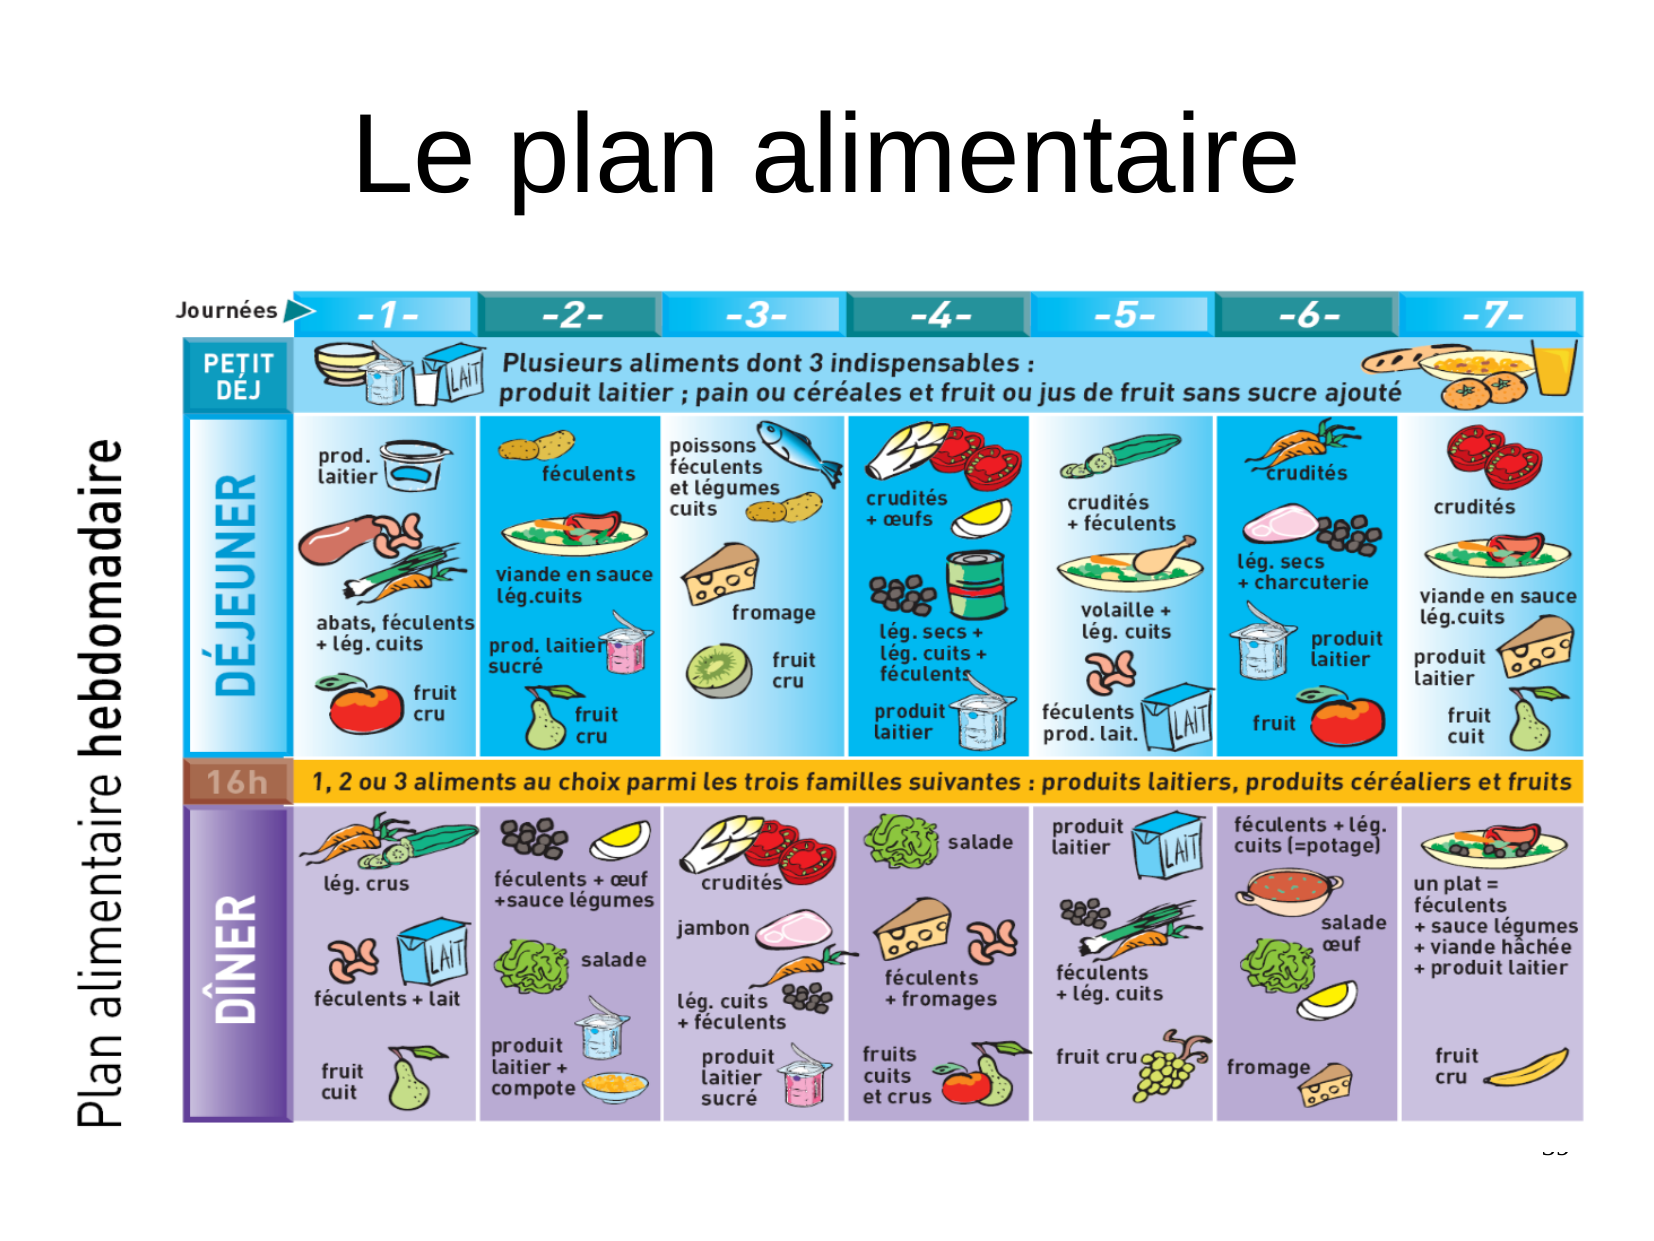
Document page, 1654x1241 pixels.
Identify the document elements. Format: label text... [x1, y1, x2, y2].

picture [59, 257, 1595, 1152]
title Le plan alimentaire [82, 49, 1571, 257]
